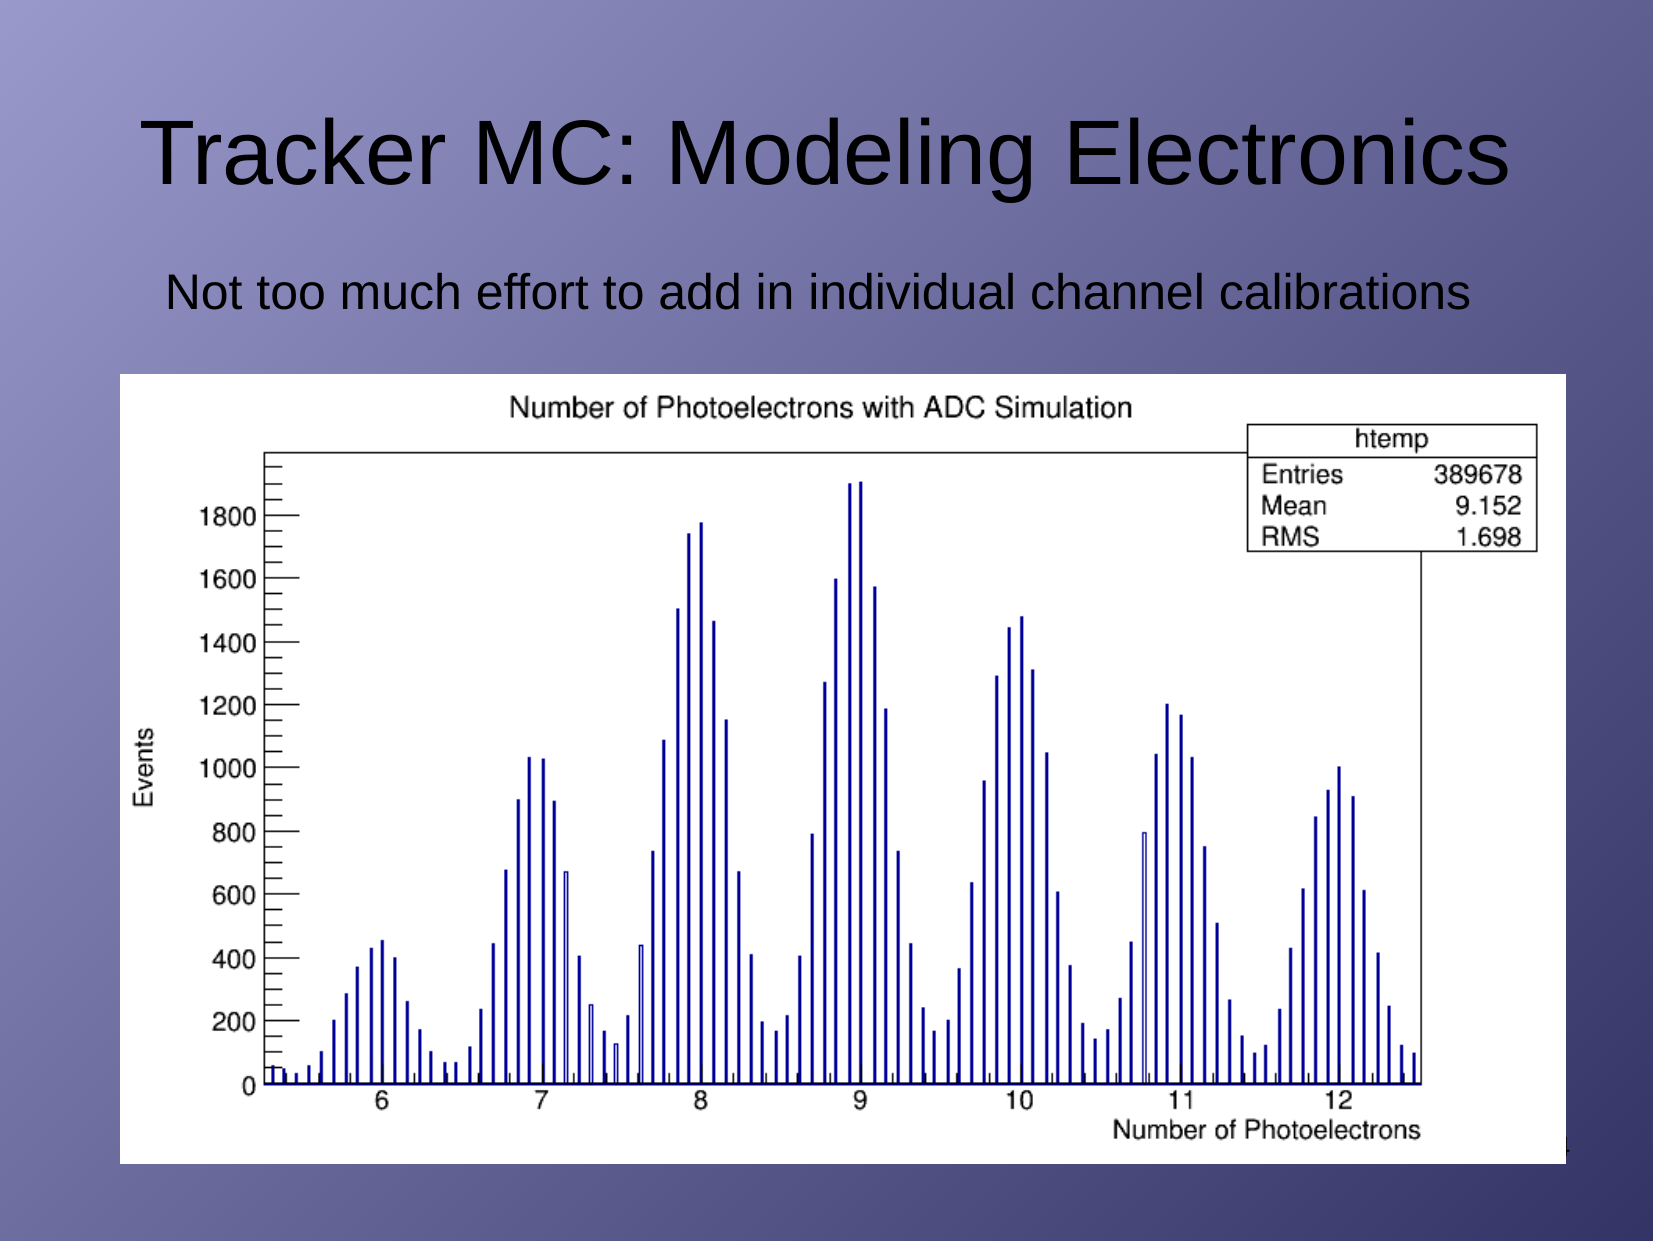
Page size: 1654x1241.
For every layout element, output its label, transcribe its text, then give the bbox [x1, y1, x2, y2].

picture [120, 374, 1566, 1164]
title Tracker MC: Modeling Electronics [82, 49, 1571, 257]
text_box Not too much effort to add in individual channel calibrations [150, 256, 1488, 328]
